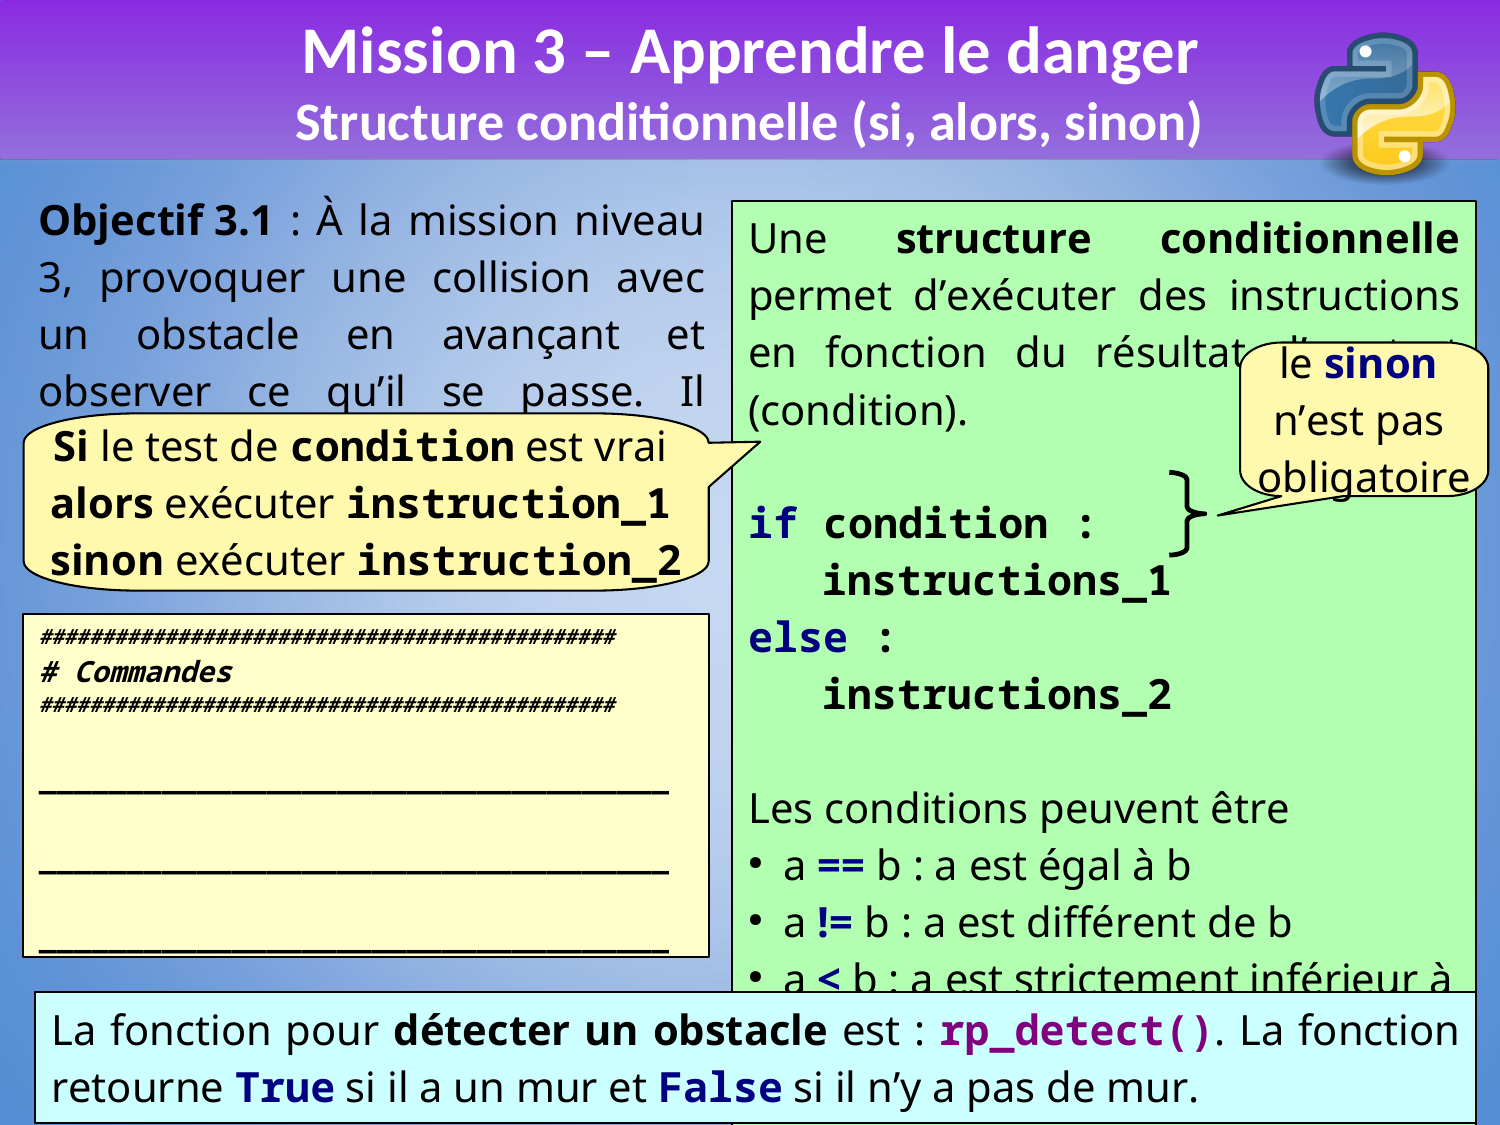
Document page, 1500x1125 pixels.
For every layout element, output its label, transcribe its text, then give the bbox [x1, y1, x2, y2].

text_box le sinon n’est pas obligatoire [1217, 342, 1489, 516]
text_box La fonction pour détecter un obstacle est : rp_detect(). La fonction retourne True si il a un mur et False si il n’y a pas de mur. [35, 992, 1477, 1093]
picture [0, 29, 1500, 1125]
text_box Une structure conditionnelle permet d’exécuter des instructions en fonction du résultat d’un test (condition). if condition : instructions_1 else : instructions_2 Les conditions peuvent être a == b : a est égal à b a != b : a est différent de b a < b : a est strictement inférieur à b a <= b : a est inférieur ou égal à b a ==b and c==d : les deux conditions doivent être vrai (fonction ET) a ==b or c==d : une des deux conditions doit être vrai (fonction OU) [732, 200, 1477, 970]
picture [348, 407, 524, 413]
text_box Mission 3 – Apprendre le danger Structure conditionnelle (si, alors, sinon) [0, 0, 1500, 159]
text_box Objectif 3.1 : À la mission niveau 3, provoquer une collision avec un obstacle en avançant et observer ce qu’il se passe. Il semble assez clair qu’il faut sécuriser l’avance du robot. [23, 183, 721, 407]
text_box ############################################## # Commandes ############################################## ____________________________________ ____________________________________ ____________________________________ ____________________________________ [23, 614, 709, 957]
text_box Si le test de condition est vrai alors exécuter instruction_1 sinon exécuter instruction_2 [23, 413, 761, 591]
